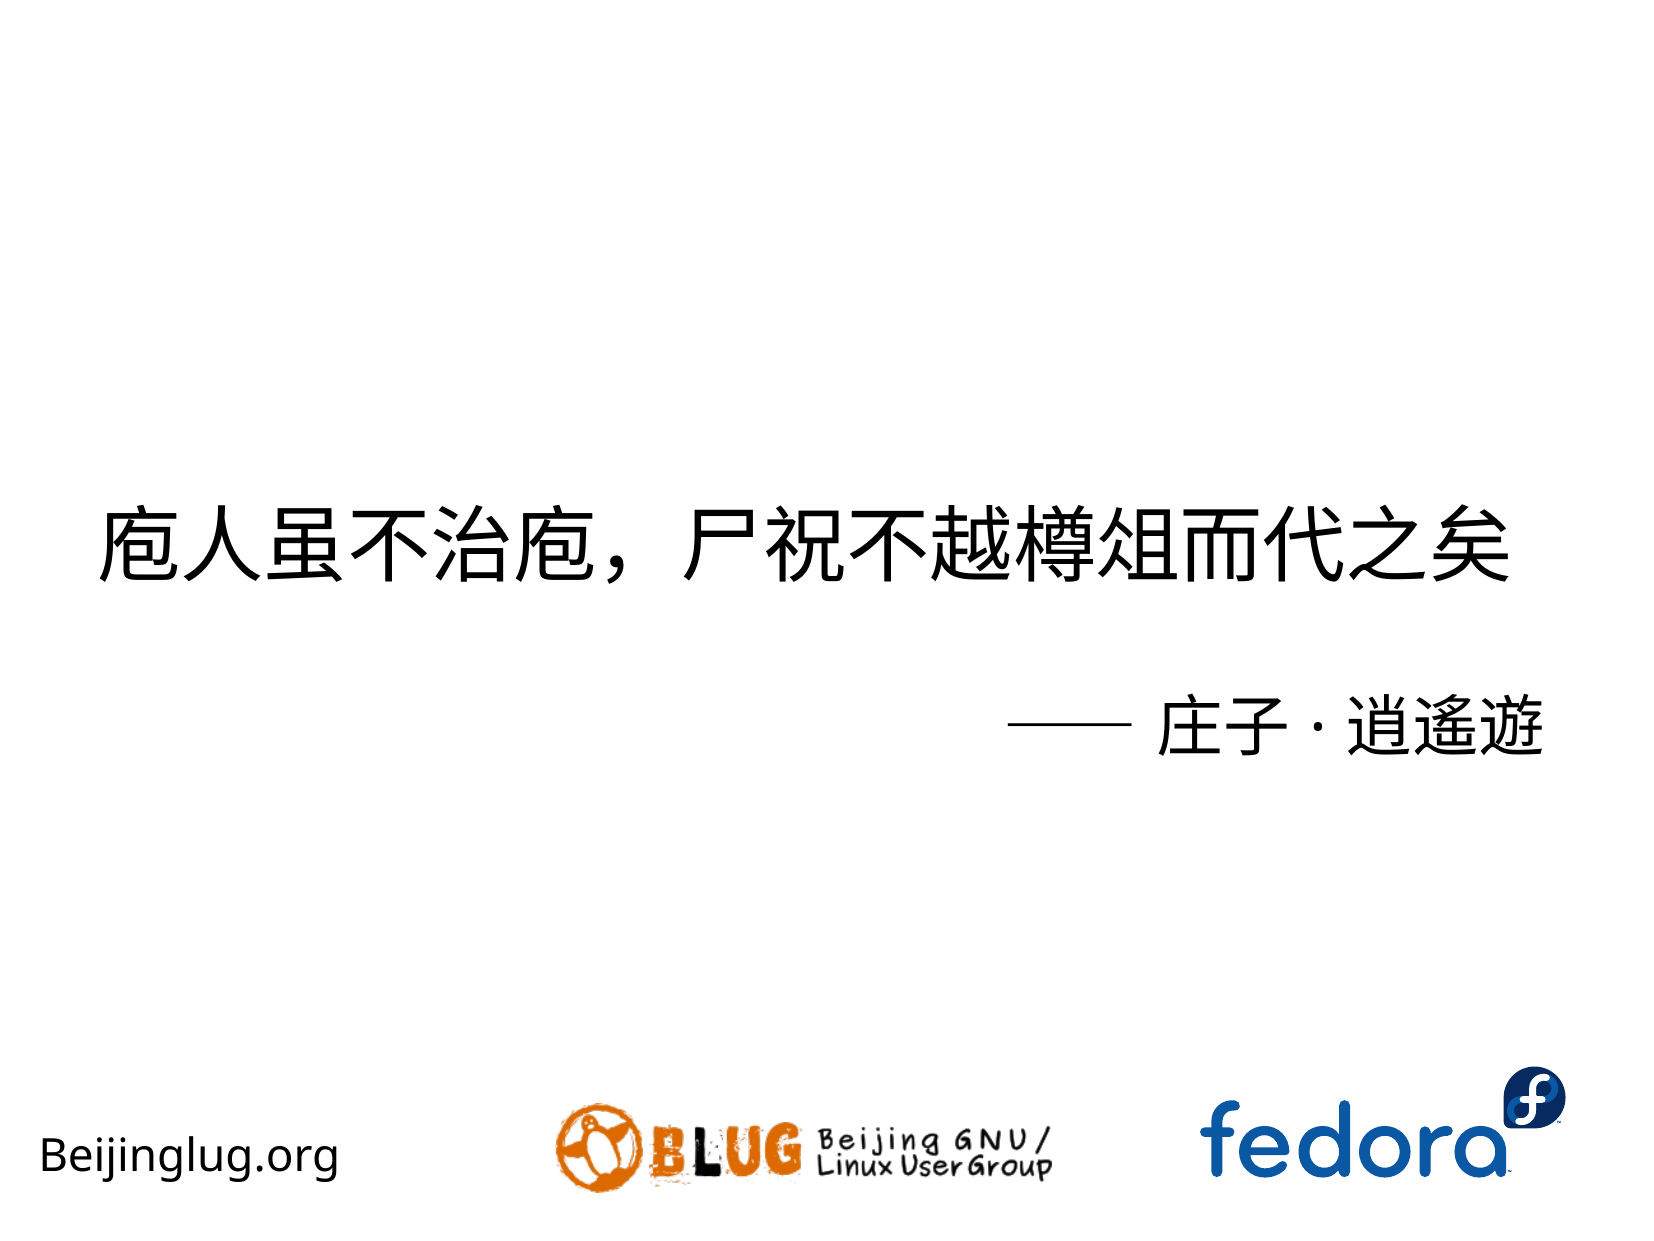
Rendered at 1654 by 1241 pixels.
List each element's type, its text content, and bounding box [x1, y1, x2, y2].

picture [555, 1103, 1052, 1193]
text_box 庖人虽不治庖，尸祝不越樽俎而代之矣 ——庄子·逍遙遊 [82, 471, 1561, 824]
